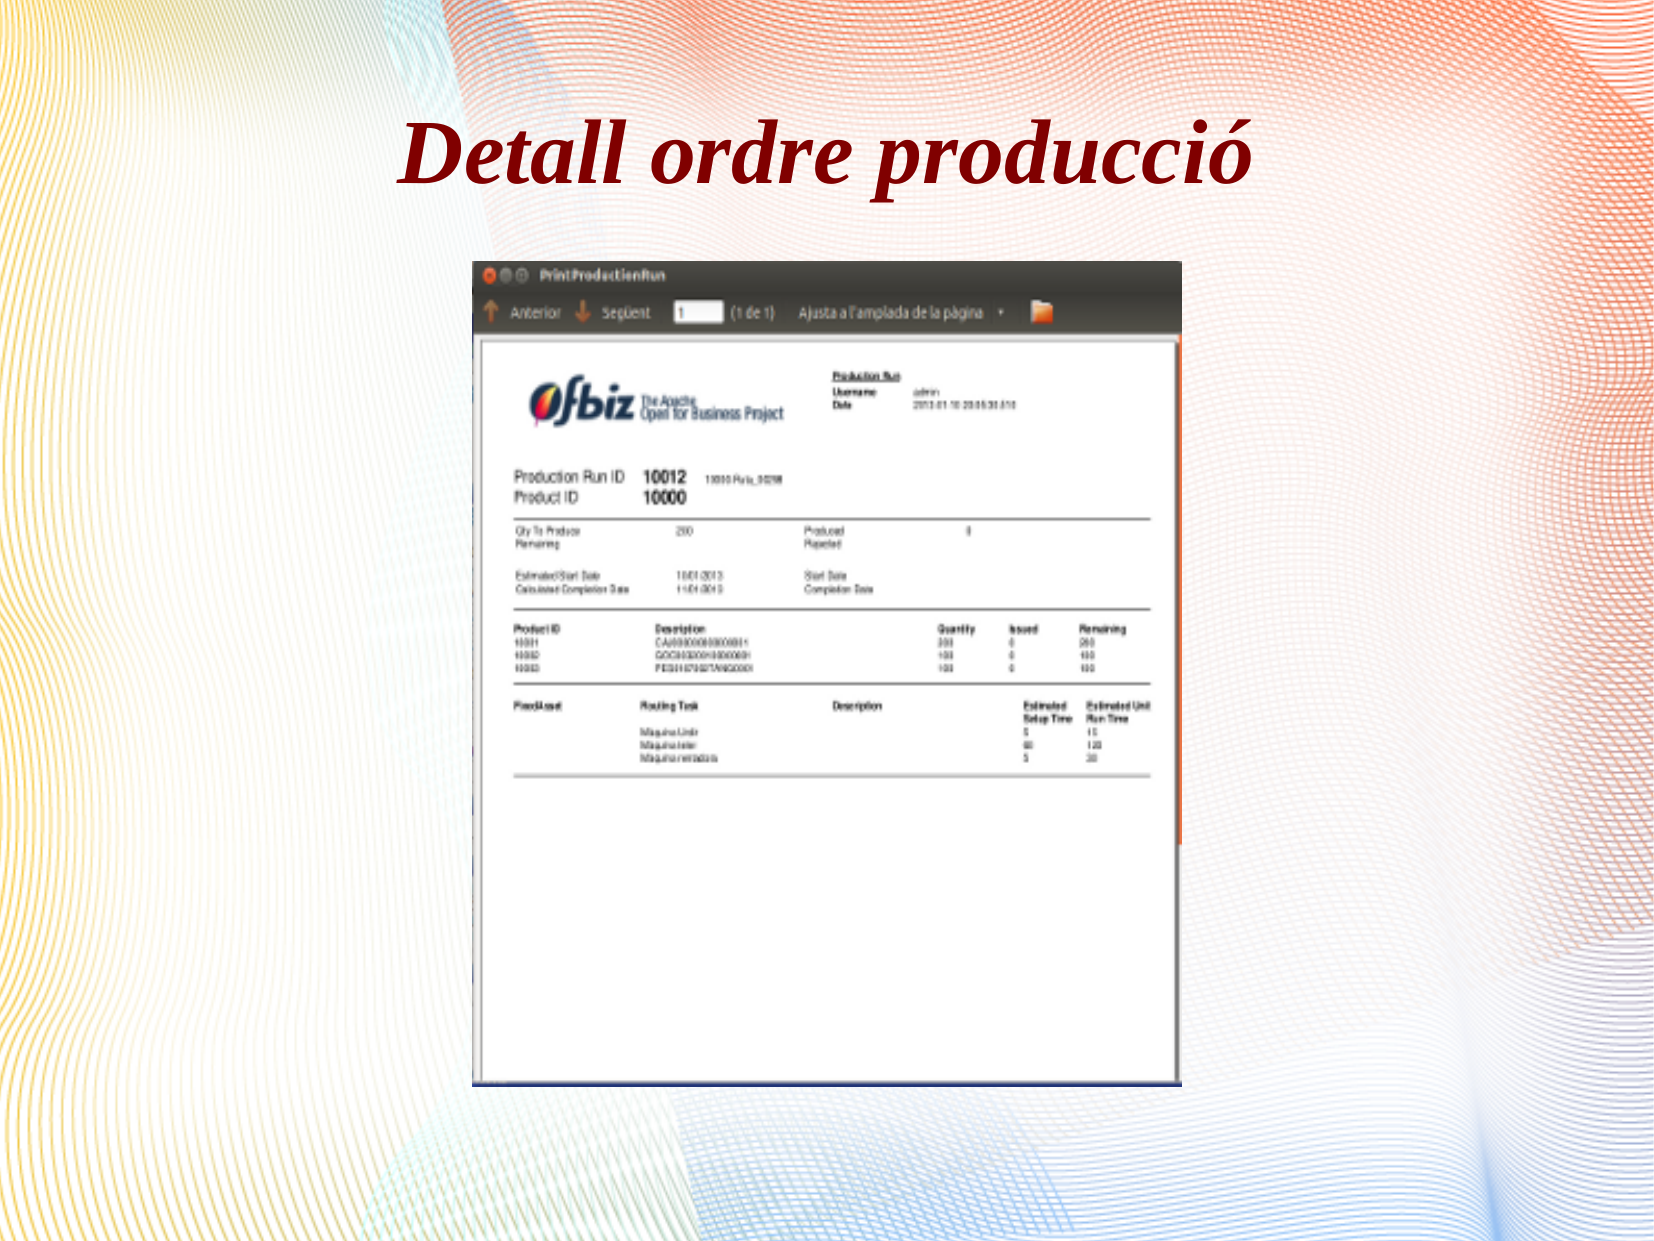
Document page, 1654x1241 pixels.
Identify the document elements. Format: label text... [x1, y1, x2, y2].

title Detall ordre producció [82, 49, 1571, 257]
picture [0, 0, 1654, 1241]
